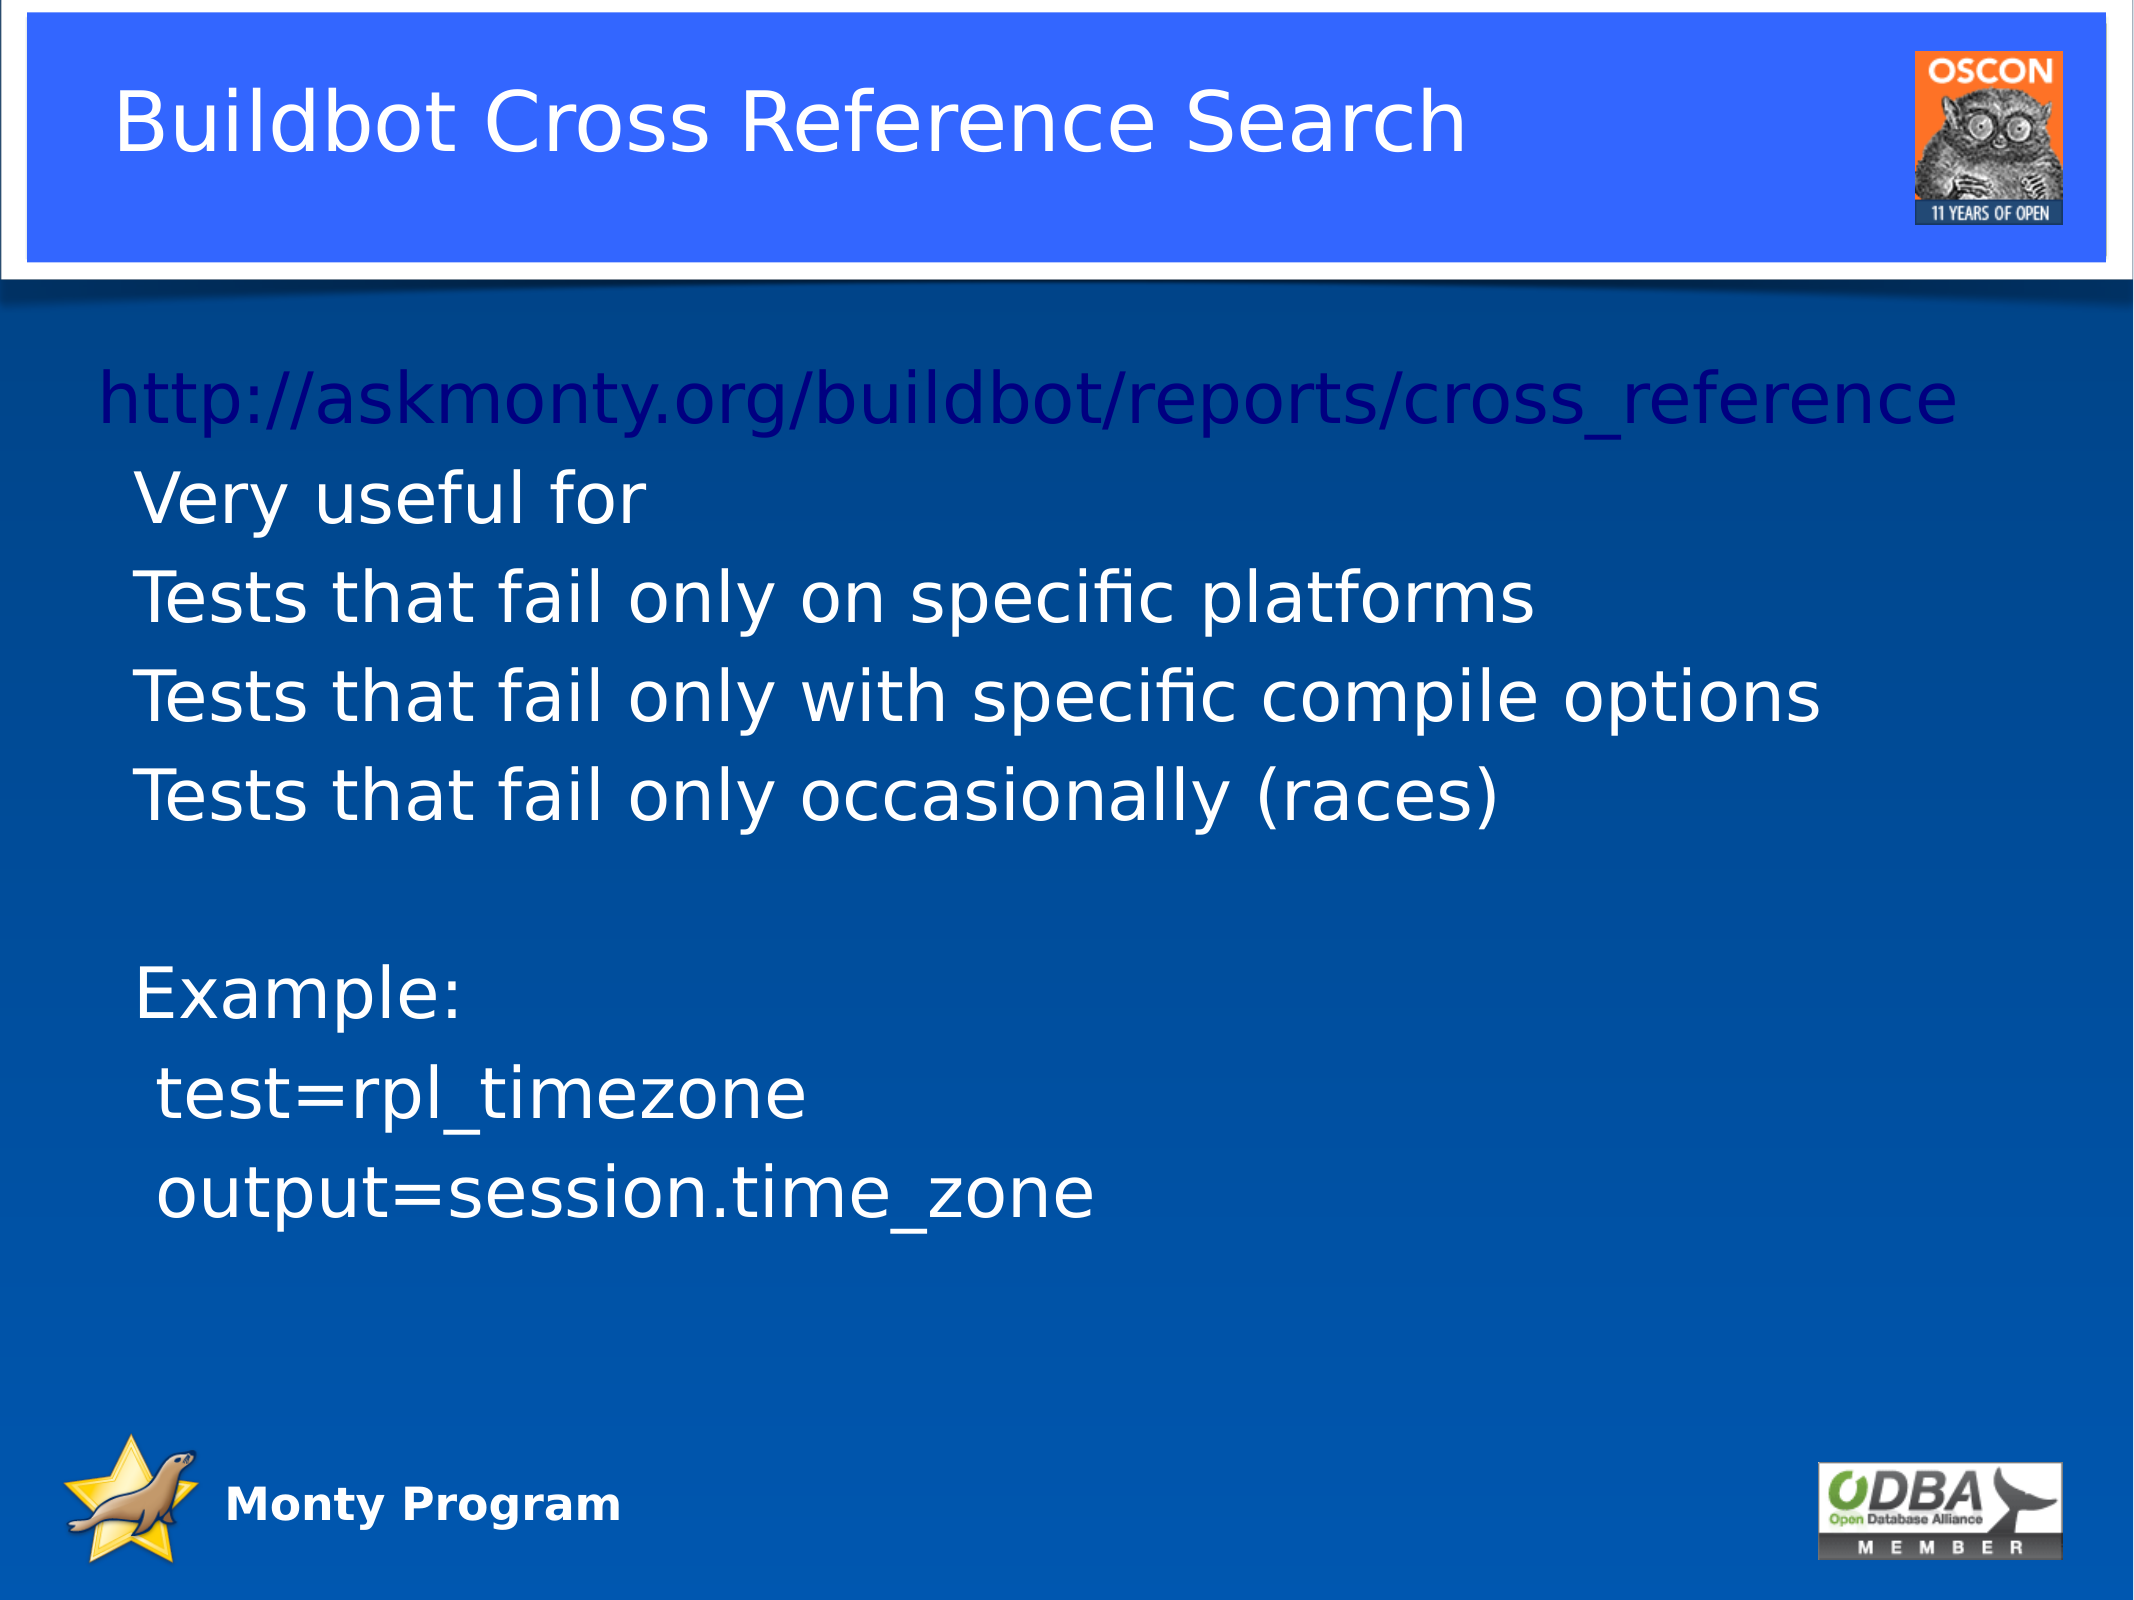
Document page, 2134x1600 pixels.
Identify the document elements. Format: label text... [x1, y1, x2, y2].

list http://askmonty.org/buildbot/reports/cross_reference Very useful for Tests that fail only on specific platforms Tests that fail only with specific compile options Tests that fail only occasionally (races) Example: test=rpl_timezone output=session.time_zone [89, 349, 2053, 1411]
picture [0, 0, 2134, 313]
picture [1818, 1462, 2063, 1560]
title Buildbot Cross Reference Search [104, 36, 2067, 210]
picture [60, 1428, 203, 1571]
